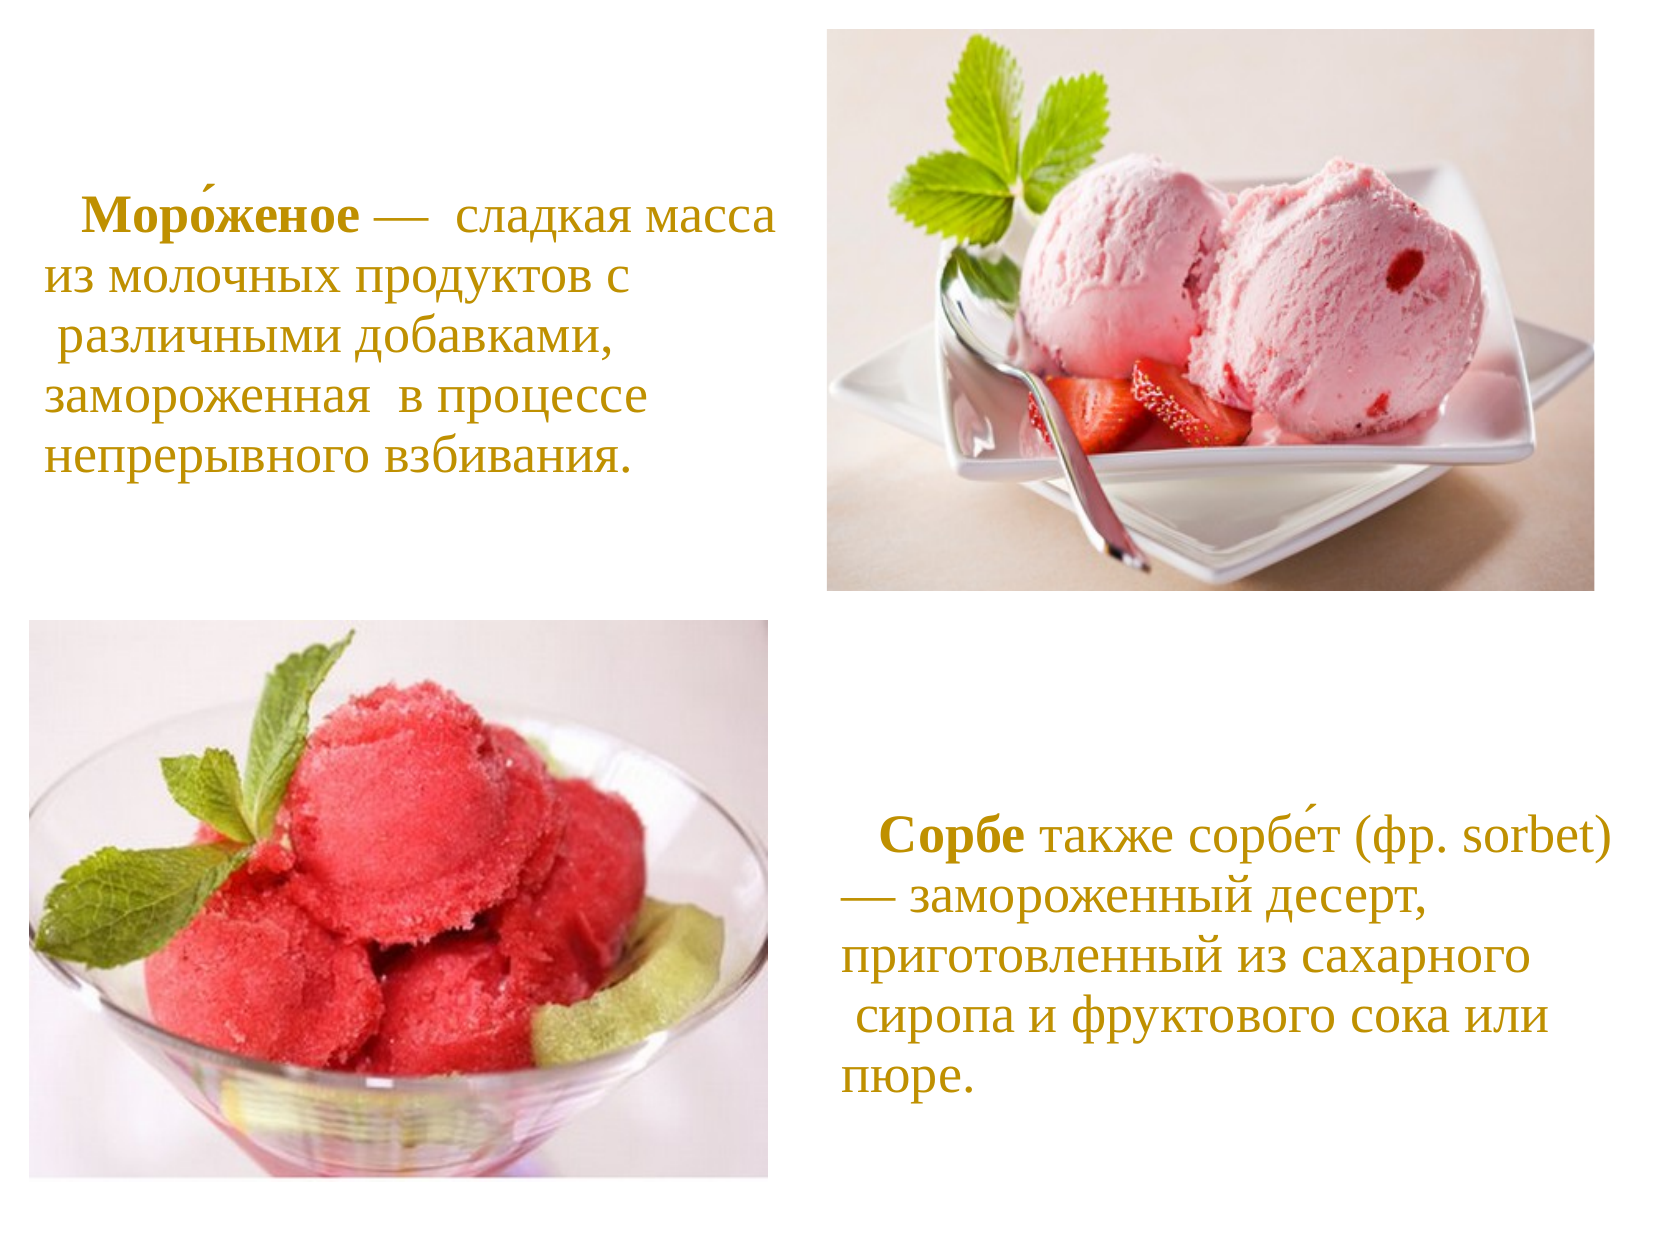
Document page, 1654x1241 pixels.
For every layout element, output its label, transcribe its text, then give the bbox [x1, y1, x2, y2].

picture [29, 620, 768, 1182]
text_box Сорбе также сорбе́т (фр. sorbet) — замороженный десерт, приготовленный из сахарного сиропа и фруктового сока или пюре. [826, 797, 1654, 1118]
text_box Моро́женое — сладкая масса из молочных продуктов с различными добавками, замороженная в процессе непрерывного взбивания. [29, 177, 826, 498]
picture [826, 29, 1595, 591]
